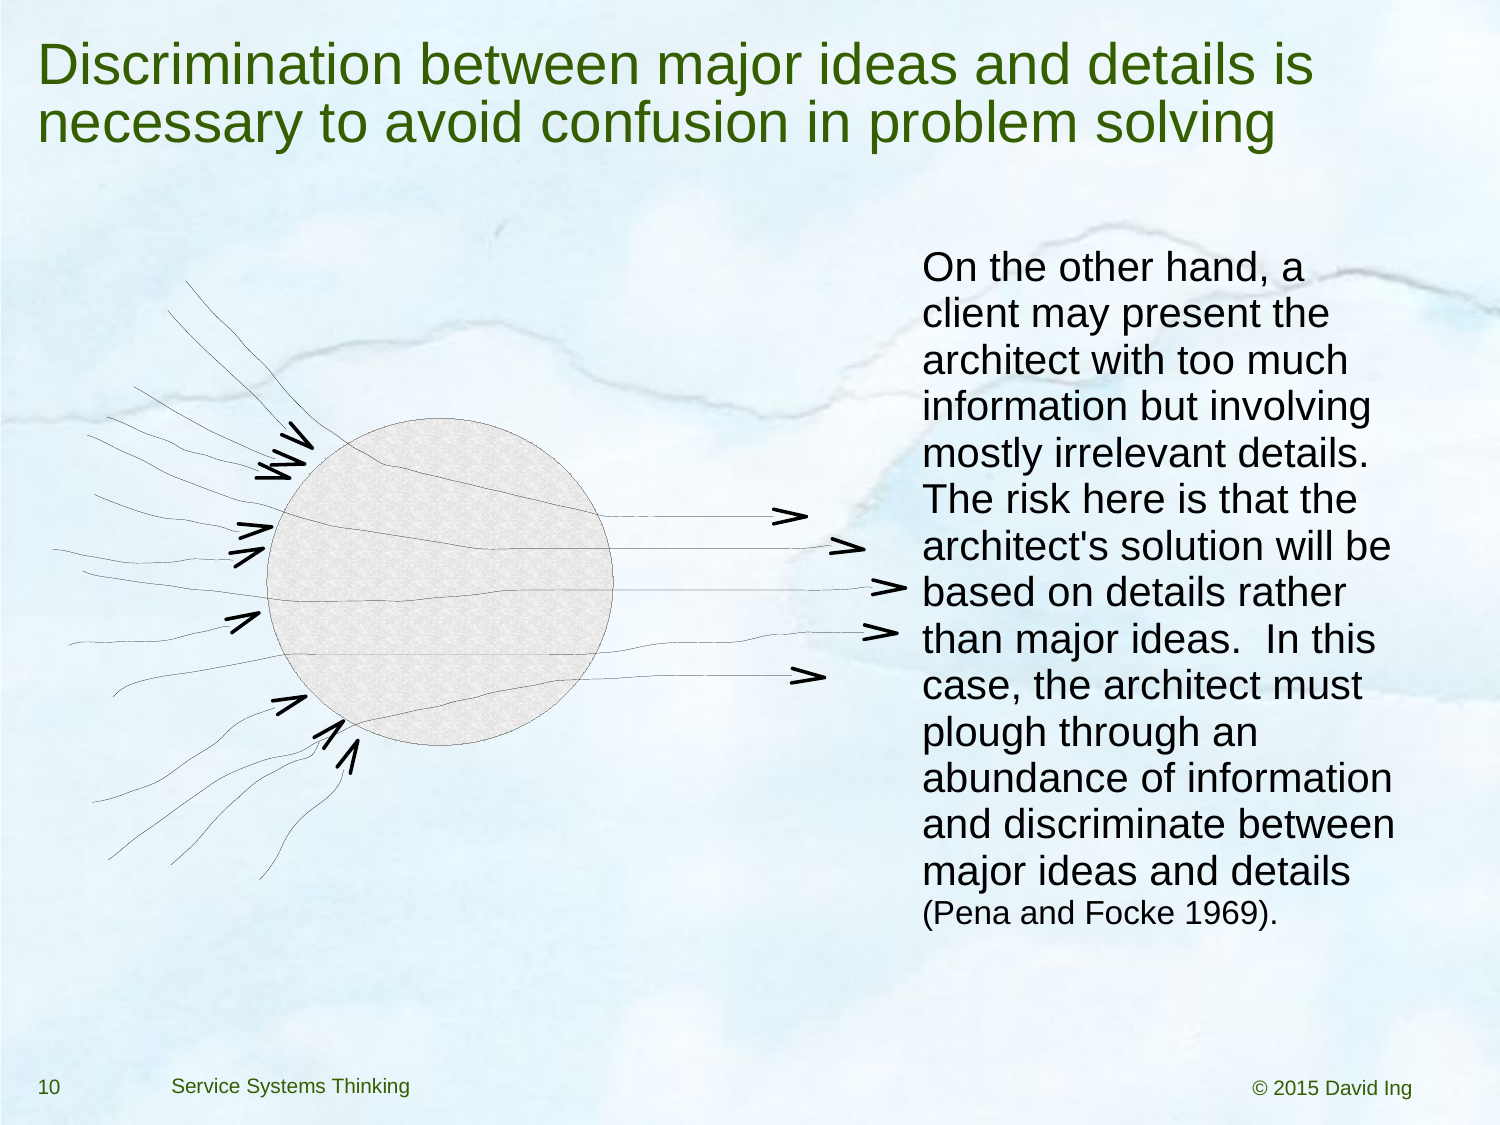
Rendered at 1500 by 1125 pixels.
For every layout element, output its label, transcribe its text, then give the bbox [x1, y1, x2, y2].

text_box [348, 418, 598, 514]
title Discrimination between major ideas and details is necessary to avoid confusion in problem solving [37, 37, 1463, 162]
text_box On the other hand, a client may present the architect with too much information but involving mostly irrelevant details. The risk here is that the architect's solution will be based on details rather than major ideas. In this case, the architect must plough through an abundance of information and discriminate between major ideas and details (Pena and Focke 1969). [907, 236, 1418, 947]
text_box [284, 444, 610, 549]
text_box [266, 513, 614, 601]
text_box [267, 590, 613, 654]
text_box [285, 654, 596, 724]
picture [0, 0, 1500, 1125]
text_box [356, 680, 579, 746]
